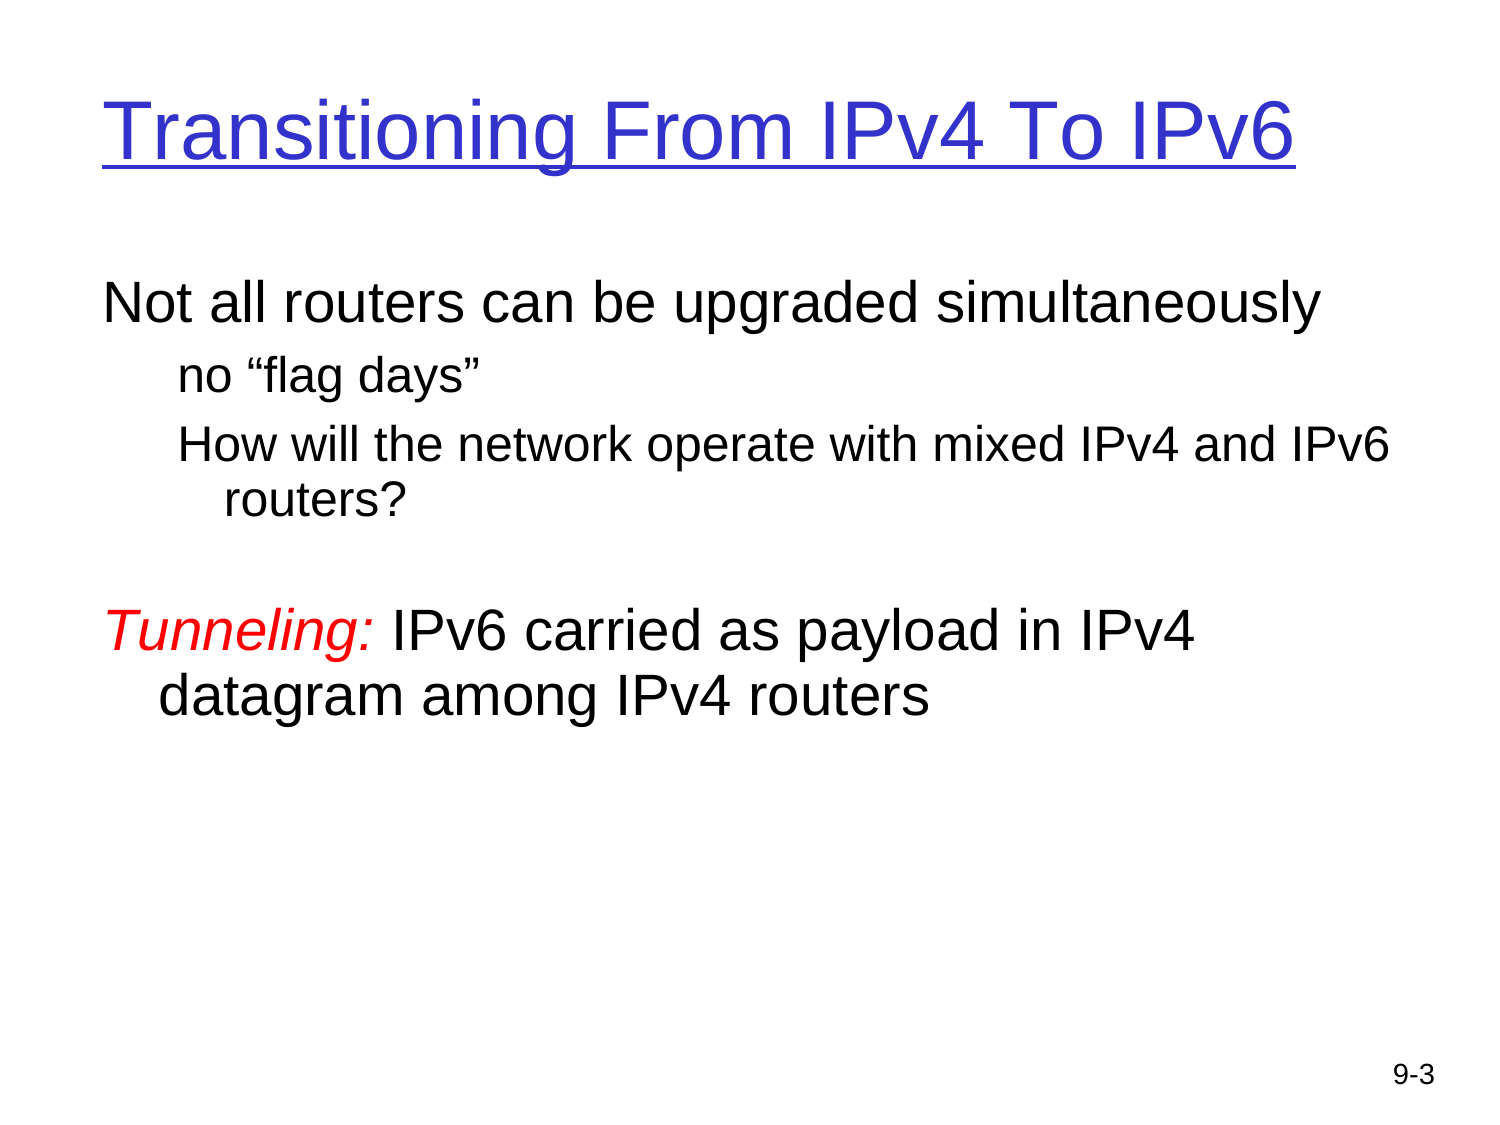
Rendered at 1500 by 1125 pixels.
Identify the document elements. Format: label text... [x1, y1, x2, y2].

list Not all routers can be upgraded simultaneously no “flag days” How will the network operate with mixed IPv4 and IPv6 routers? Tunneling: IPv6 carried as payload in IPv4 datagram among IPv4 routers [87, 262, 1442, 958]
title Transitioning From IPv4 To IPv6 [87, 37, 1363, 225]
